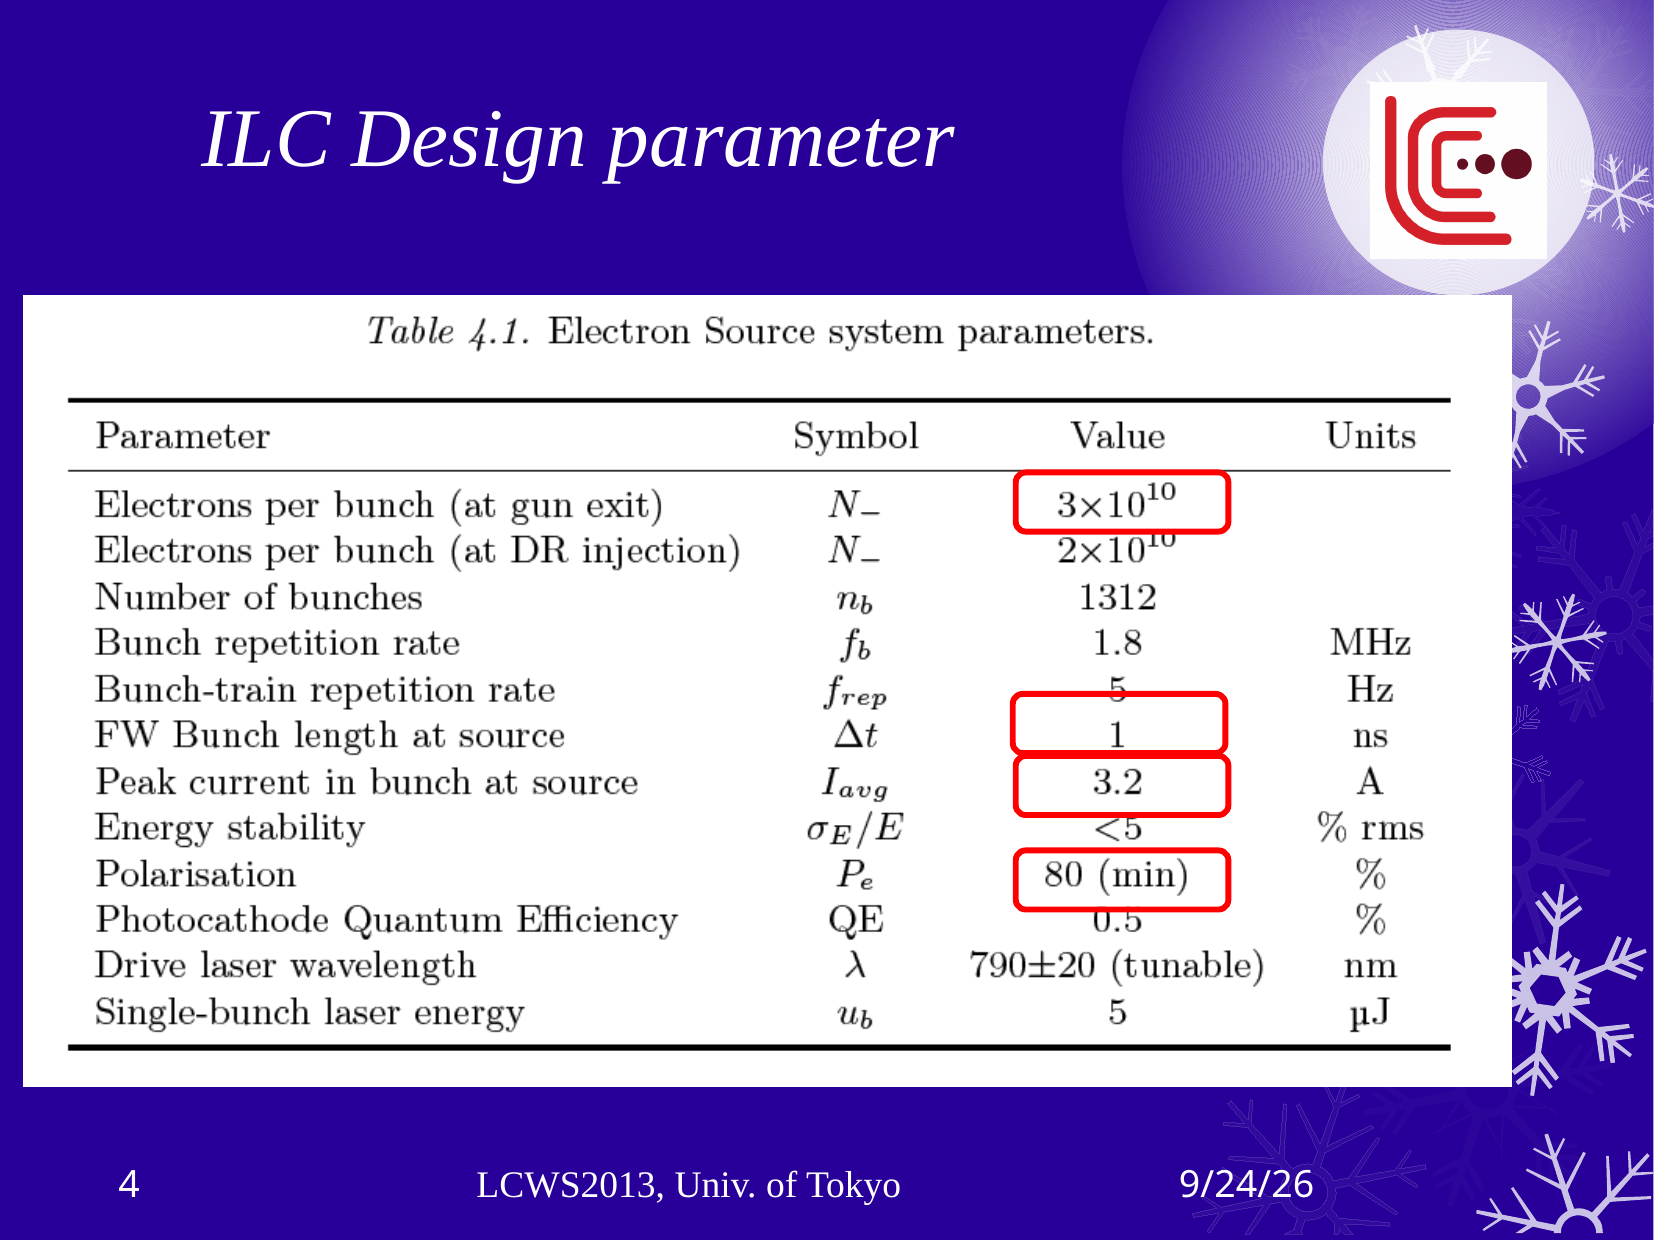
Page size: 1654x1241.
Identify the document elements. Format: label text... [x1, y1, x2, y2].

picture [23, 295, 1512, 1087]
title ILC Design parameter [201, 5, 1489, 272]
picture [1489, 82, 1547, 259]
